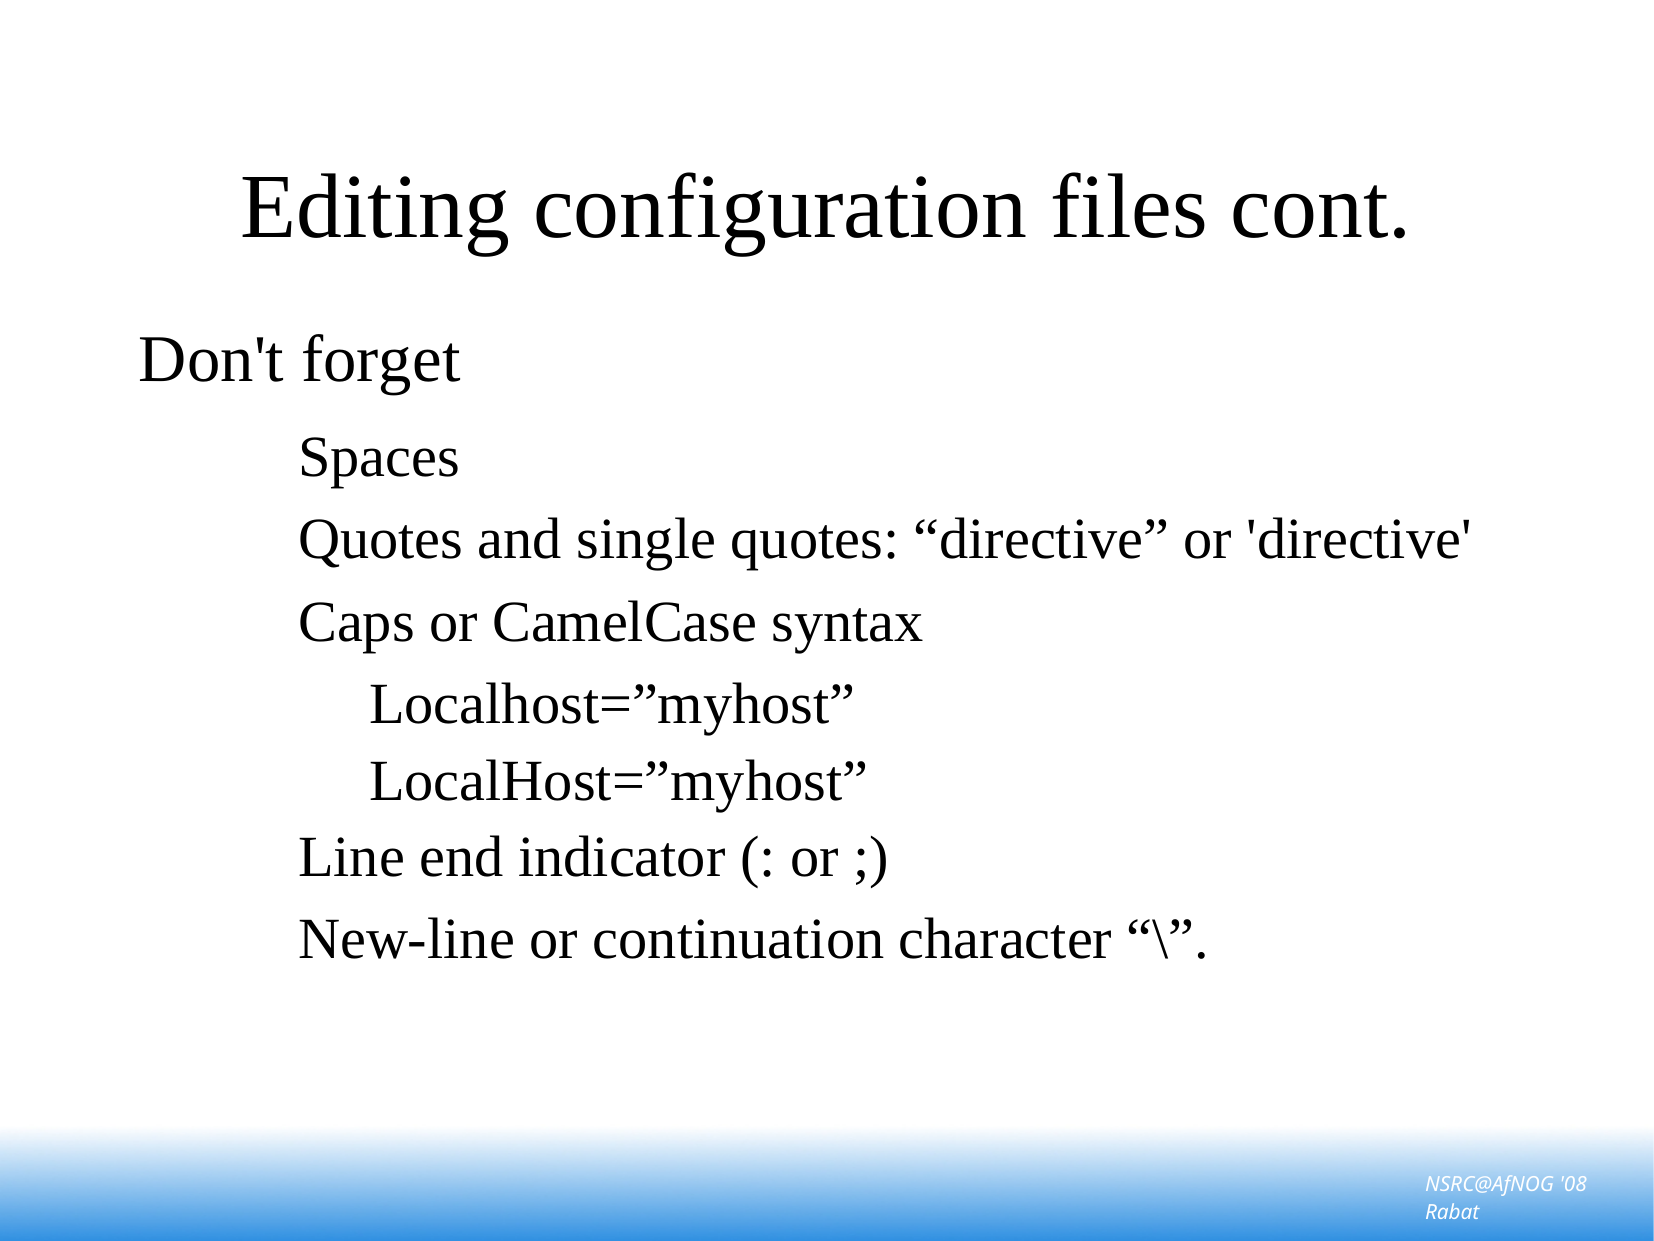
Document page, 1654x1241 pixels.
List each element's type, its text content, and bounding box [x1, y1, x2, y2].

list Don't forget Spaces Quotes and single quotes: “directive” or 'directive' Caps or CamelCase syntax Localhost=”myhost” LocalHost=”myhost” Line end indicator (: or ;) New-line or continuation character “\”. [121, 327, 1534, 1117]
title Editing configuration files cont. [121, 102, 1534, 311]
picture [0, 1124, 1654, 1241]
